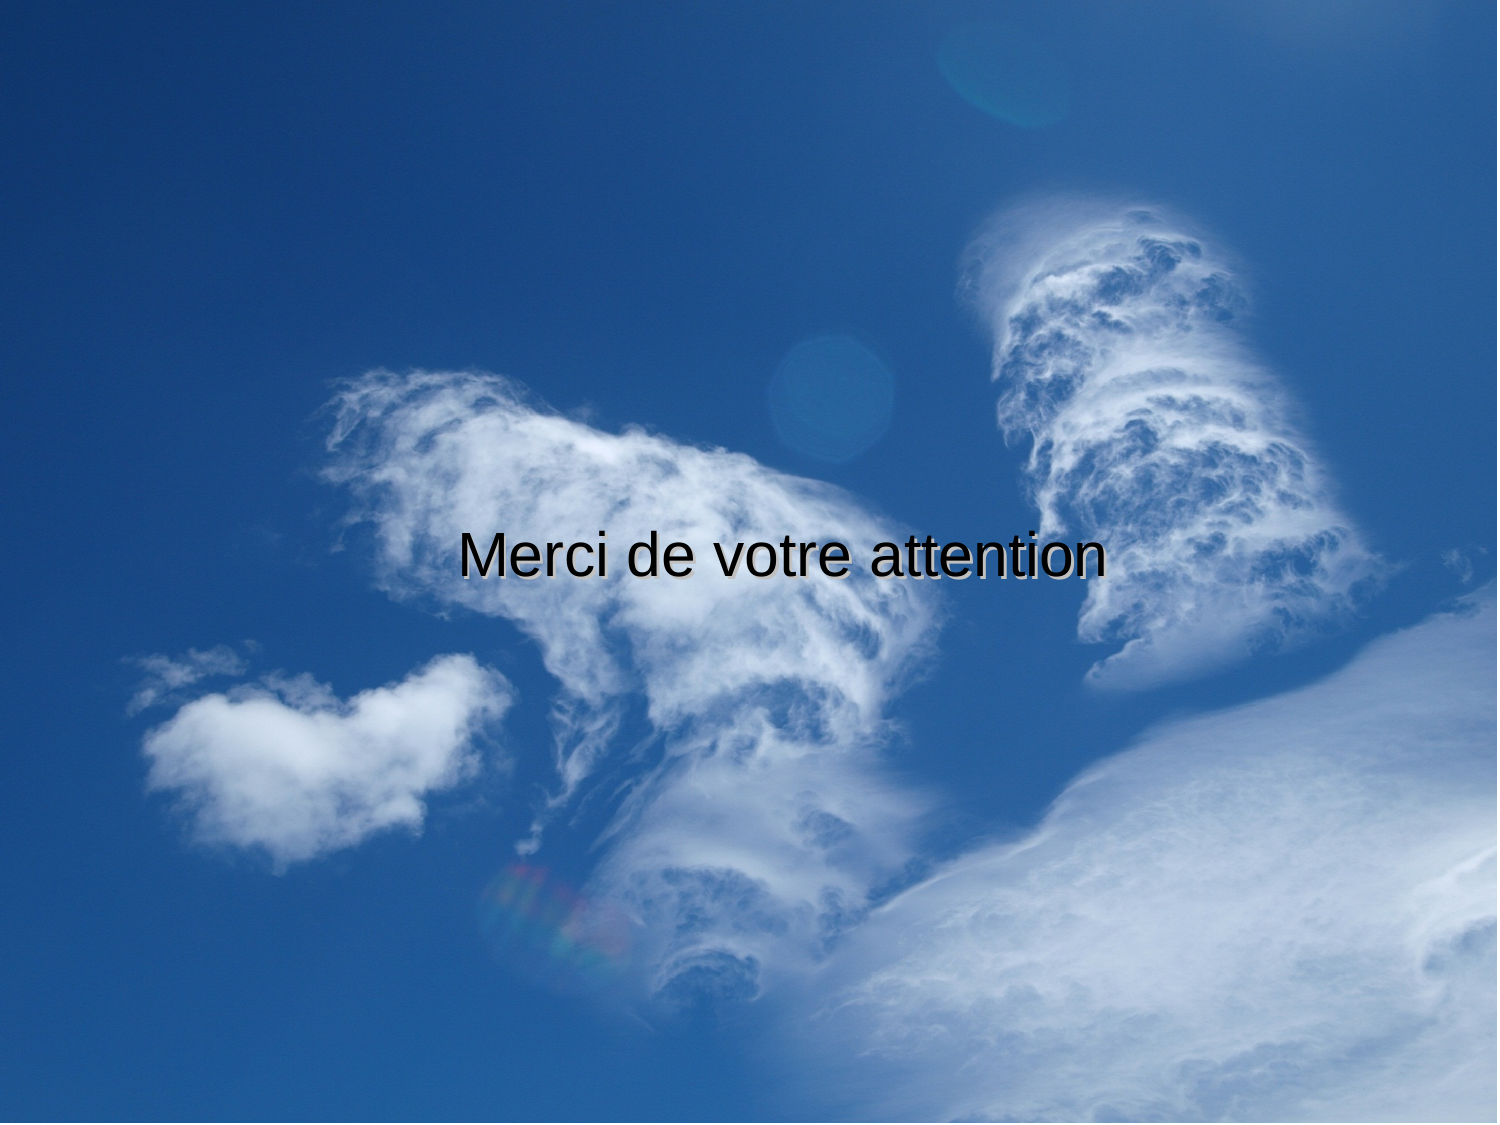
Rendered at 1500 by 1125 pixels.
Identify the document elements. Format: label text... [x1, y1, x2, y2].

text_box Merci de votre attention [169, 503, 1398, 702]
picture [0, 0, 1497, 1123]
